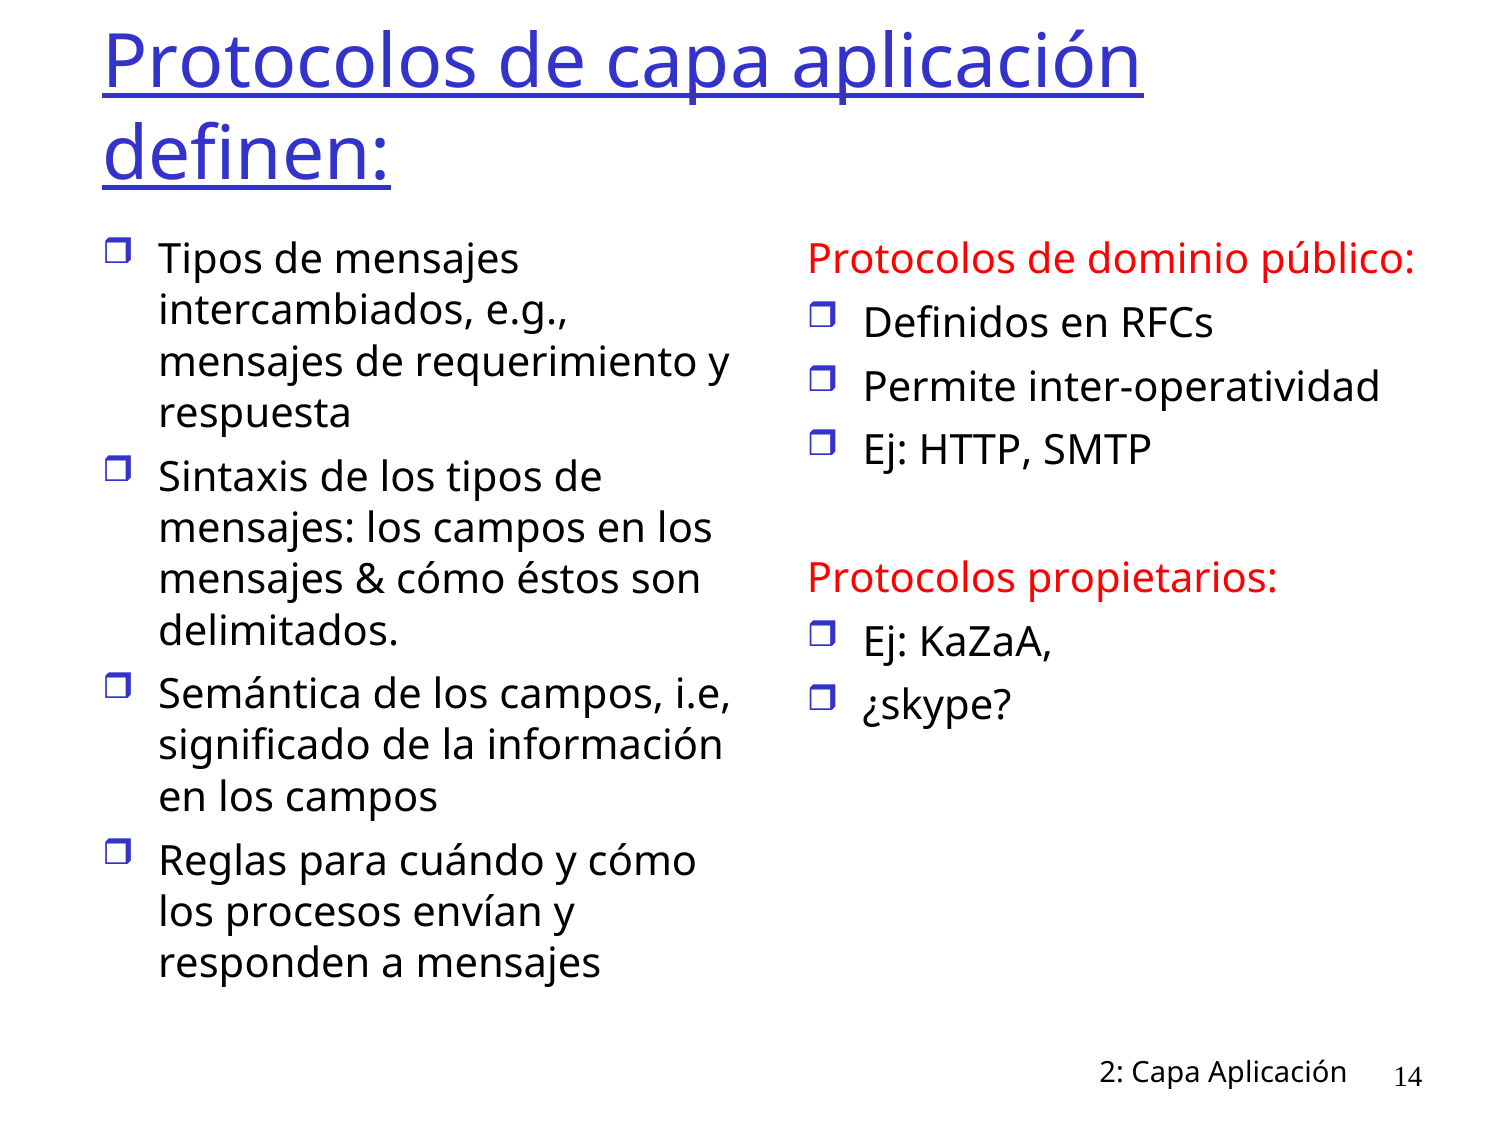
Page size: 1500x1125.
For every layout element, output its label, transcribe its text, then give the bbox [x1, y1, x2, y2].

list Protocolos de dominio público: Definidos en RFCs Permite inter-operatividad Ej: HTTP, SMTP Protocolos propietarios: Ej: KaZaA, ¿skype? [792, 224, 1464, 1066]
list Tipos de mensajes intercambiados, e.g., mensajes de requerimiento y respuesta Sintaxis de los tipos de mensajes: los campos en los mensajes & cómo éstos son delimitados. Semántica de los campos, i.e, significado de la información en los campos Reglas para cuándo y cómo los procesos envían y responden a mensajes [87, 224, 759, 1066]
title Protocolos de capa aplicación definen: [87, 14, 1463, 197]
